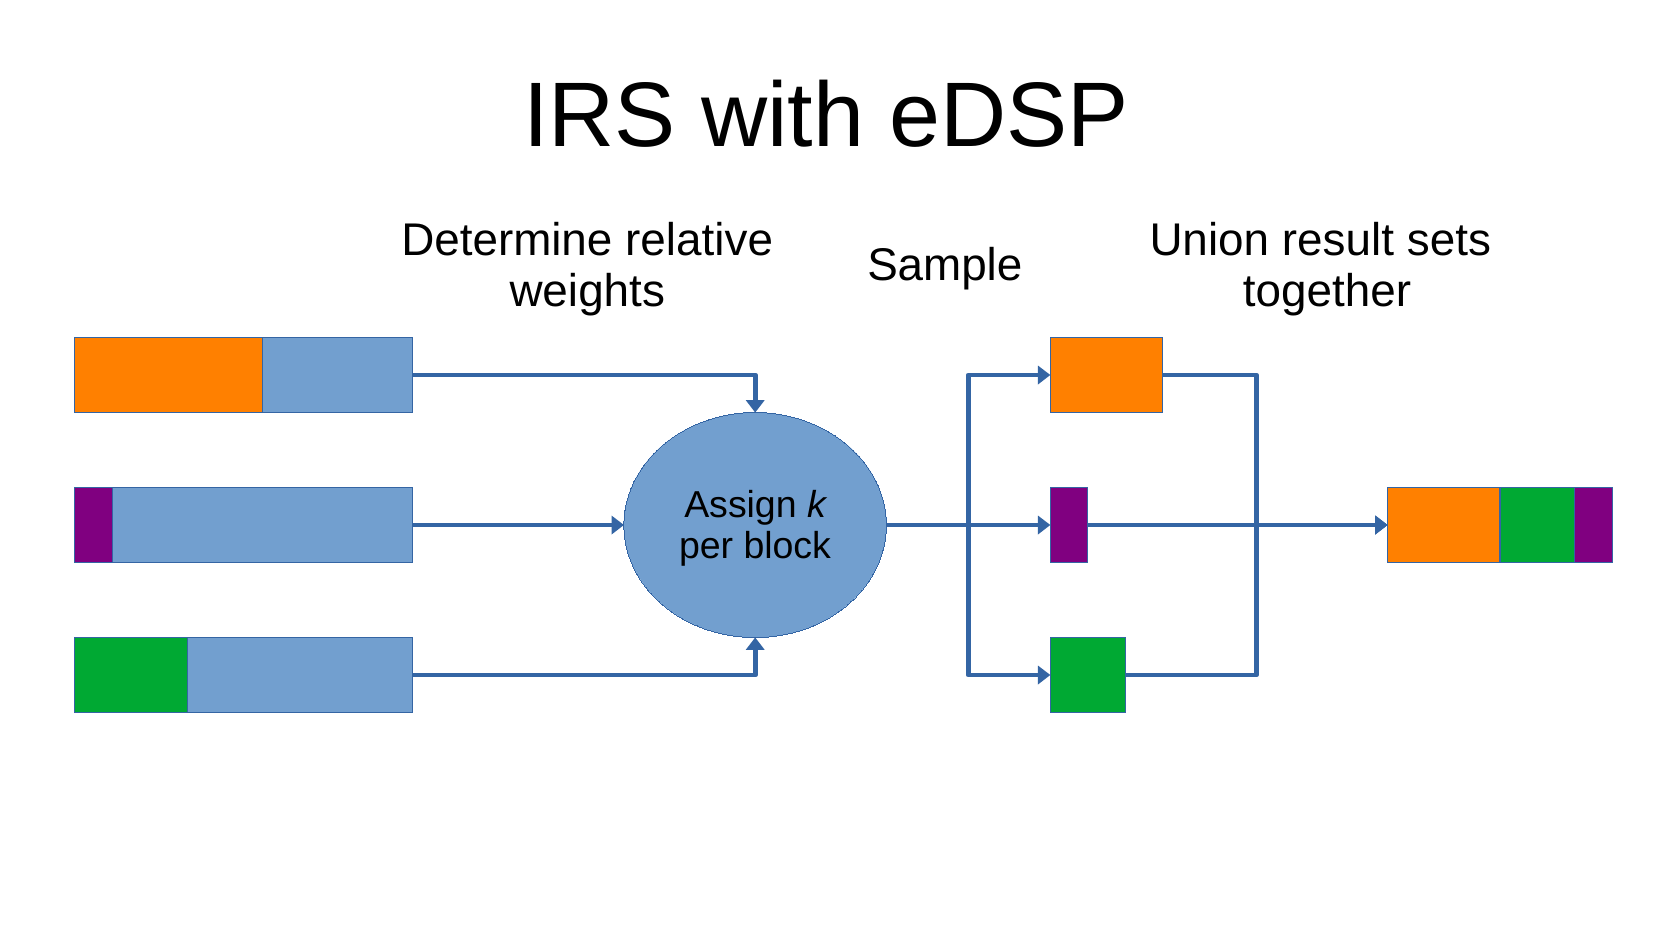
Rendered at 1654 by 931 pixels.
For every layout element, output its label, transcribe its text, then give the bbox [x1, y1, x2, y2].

text_box Sample [852, 231, 1051, 298]
text_box [74, 637, 413, 713]
text_box [1387, 487, 1613, 563]
title IRS with eDSP [82, 37, 1571, 193]
text_box Determine relative weights [386, 206, 788, 324]
text_box [74, 487, 413, 563]
text_box [1050, 337, 1163, 413]
text_box [74, 337, 413, 413]
text_box Assign k per block [623, 412, 887, 638]
text_box [1050, 637, 1126, 713]
text_box [1050, 487, 1088, 563]
text_box Union result sets together [1134, 206, 1519, 324]
